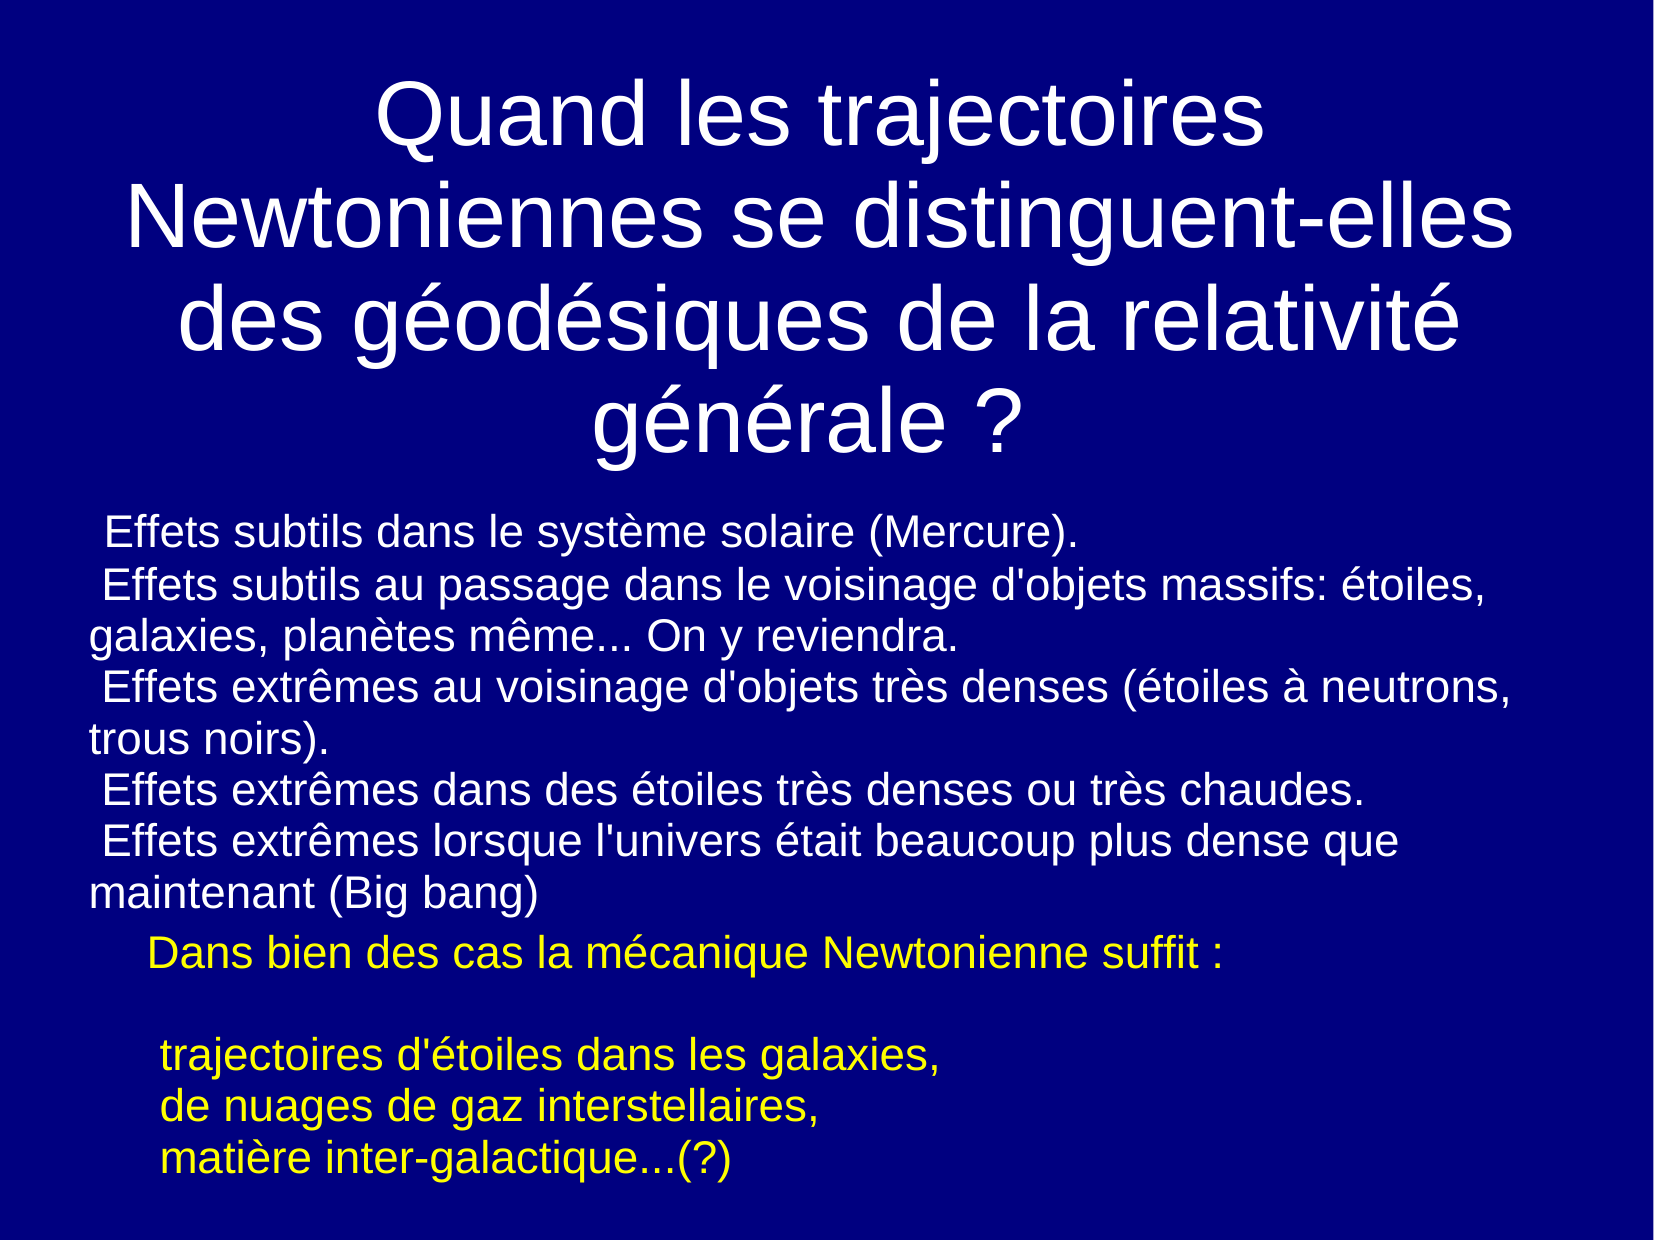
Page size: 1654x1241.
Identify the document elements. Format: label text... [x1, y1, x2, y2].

text_box Dans bien des cas la mécanique Newtonienne suffit : trajectoires d'étoiles dans les galaxies, de nuages de gaz interstellaires, matière inter-galactique...(?) [131, 919, 1241, 1241]
subtitle Effets subtils dans le système solaire (Mercure). Effets subtils au passage dans le voisinage d'objets massifs: étoiles, galaxies, planètes même... On y reviendra. Effets extrêmes au voisinage d'objets très denses (étoiles à neutrons, trous noirs). Effets extrêmes dans des étoiles très denses ou très chaudes. Effets extrêmes lorsque l'univers était beaucoup plus dense que maintenant (Big bang) [88, 392, 1577, 1211]
title Quand les trajectoires Newtoniennes se distinguent-elles des géodésiques de la relativité générale ? [76, 62, 1565, 473]
